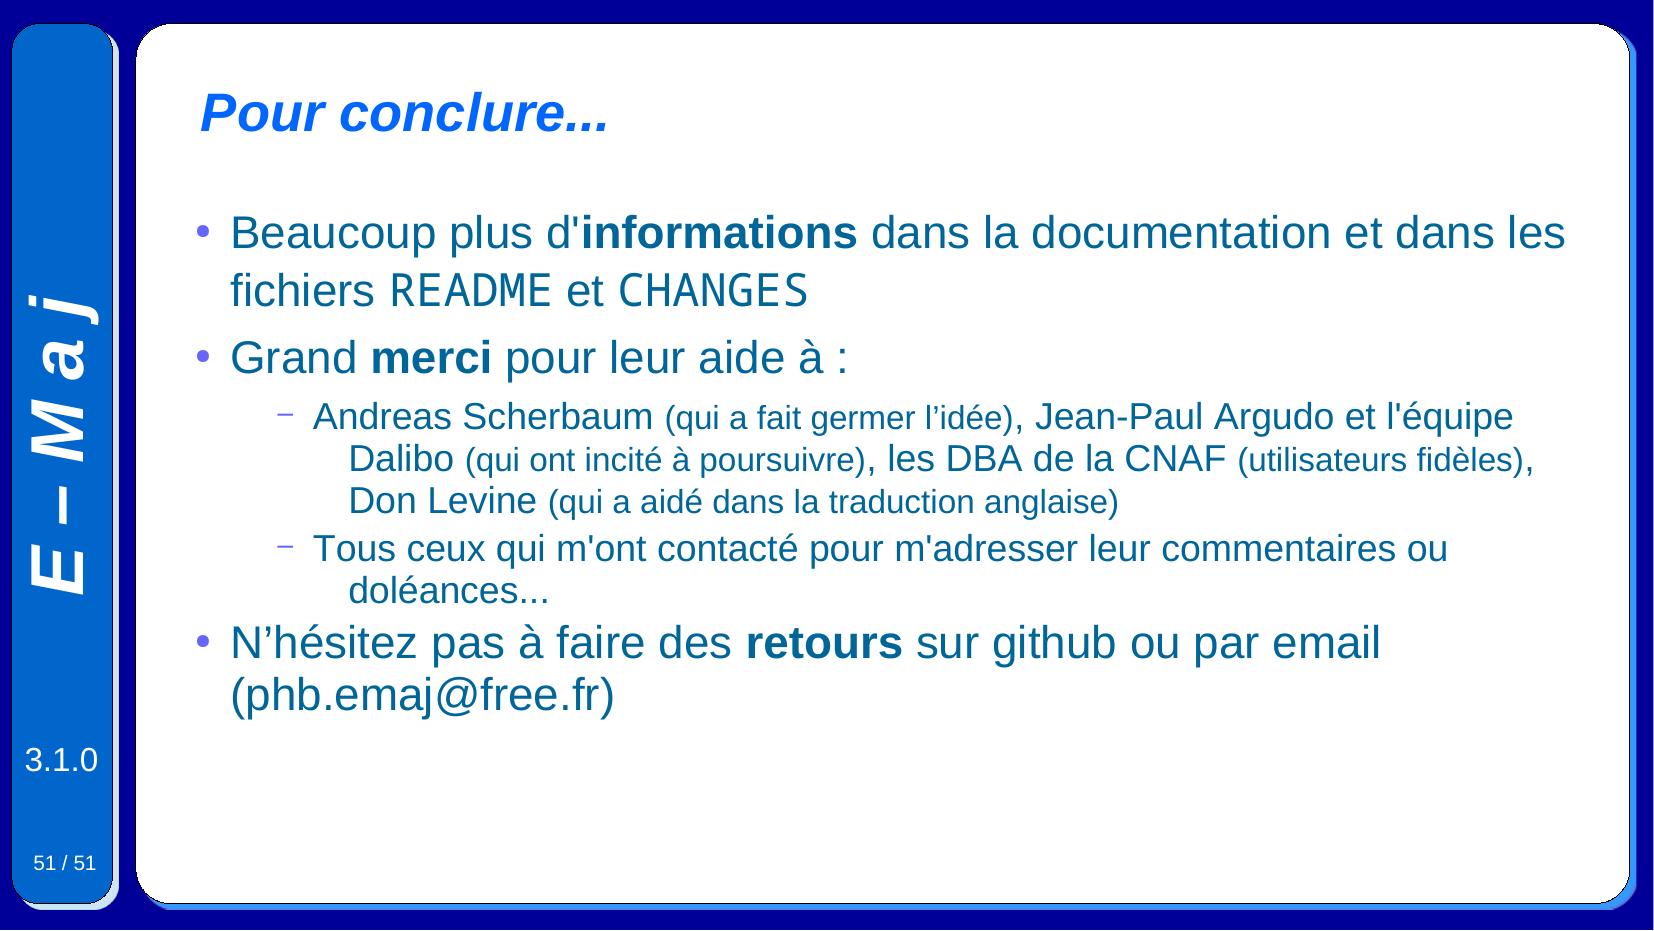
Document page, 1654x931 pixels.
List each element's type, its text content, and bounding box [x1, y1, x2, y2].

list Beaucoup plus d'informations dans la documentation et dans les fichiers README et CHANGES Grand merci pour leur aide à : Andreas Scherbaum (qui a fait germer l’idée), Jean-Paul Argudo et l'équipe Dalibo (qui ont incité à poursuivre), les DBA de la CNAF (utilisateurs fidèles), Don Levine (qui a aidé dans la traduction anglaise) Tous ceux qui m'ont contacté pour m'adresser leur commentaires ou doléances... N’hésitez pas à faire des retours sur github ou par email (phb.emaj@free.fr) [177, 206, 1587, 827]
title Pour conclure... [200, 34, 1575, 191]
